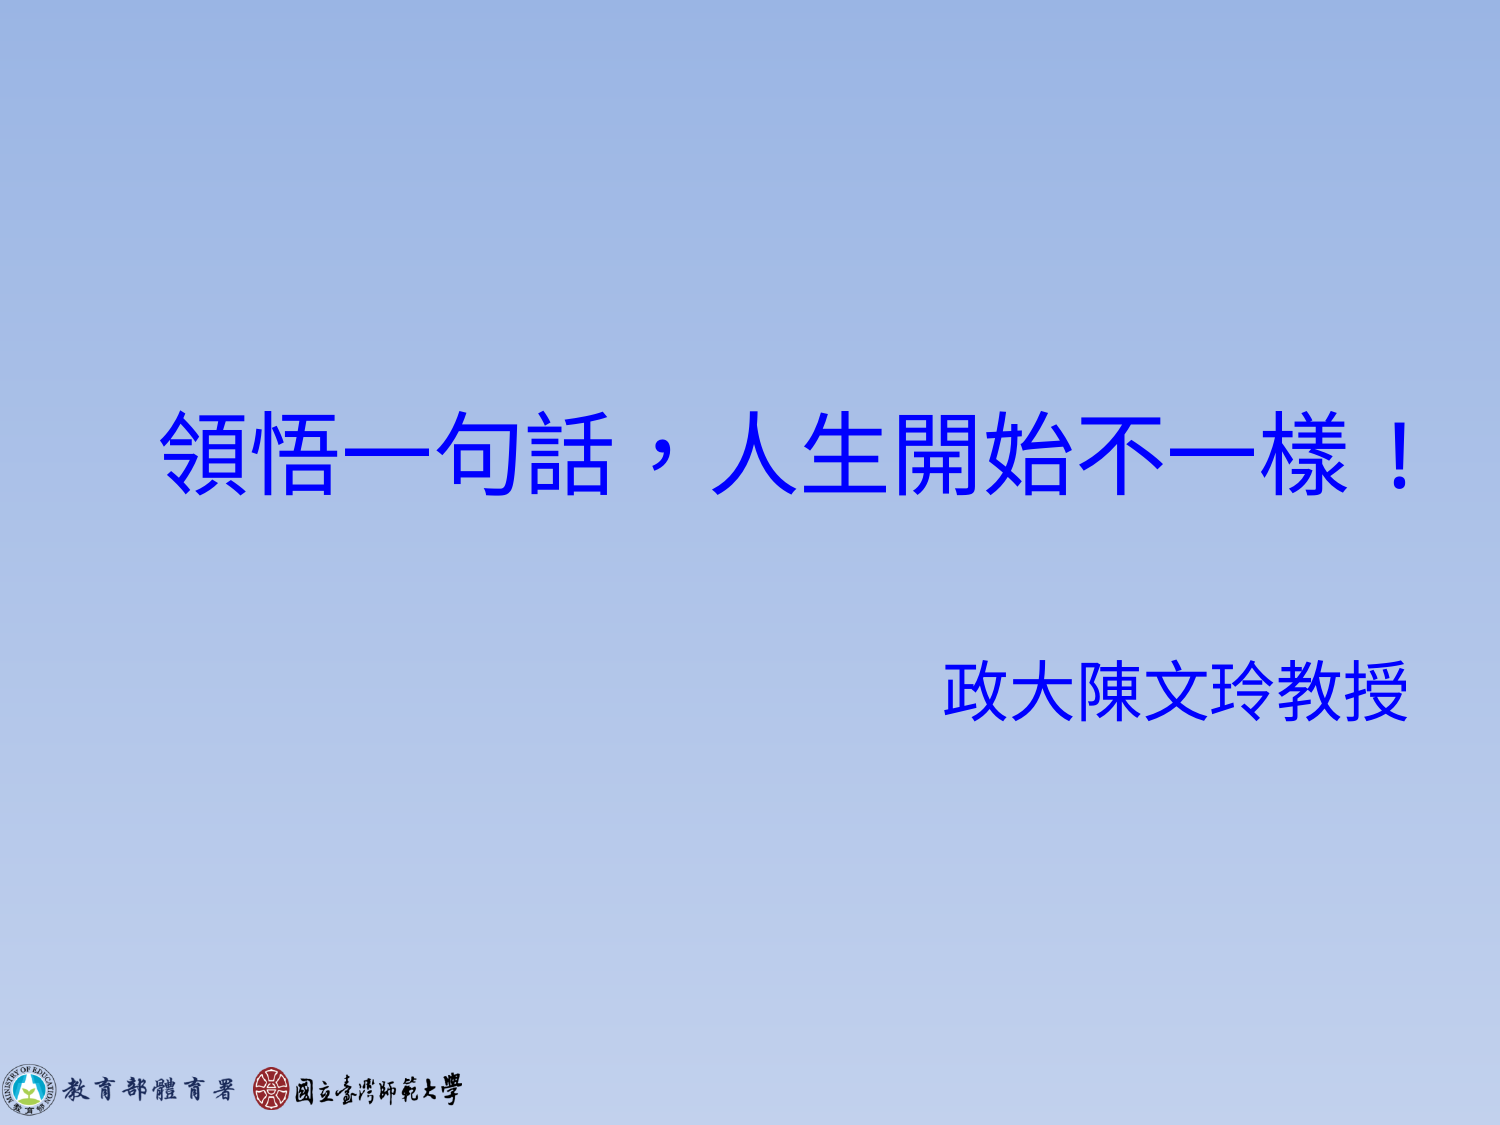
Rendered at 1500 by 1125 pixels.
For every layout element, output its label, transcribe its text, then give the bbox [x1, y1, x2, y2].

list 領悟一句話，人生開始不一樣! 政大陳文玲教授 [75, 262, 1426, 1005]
